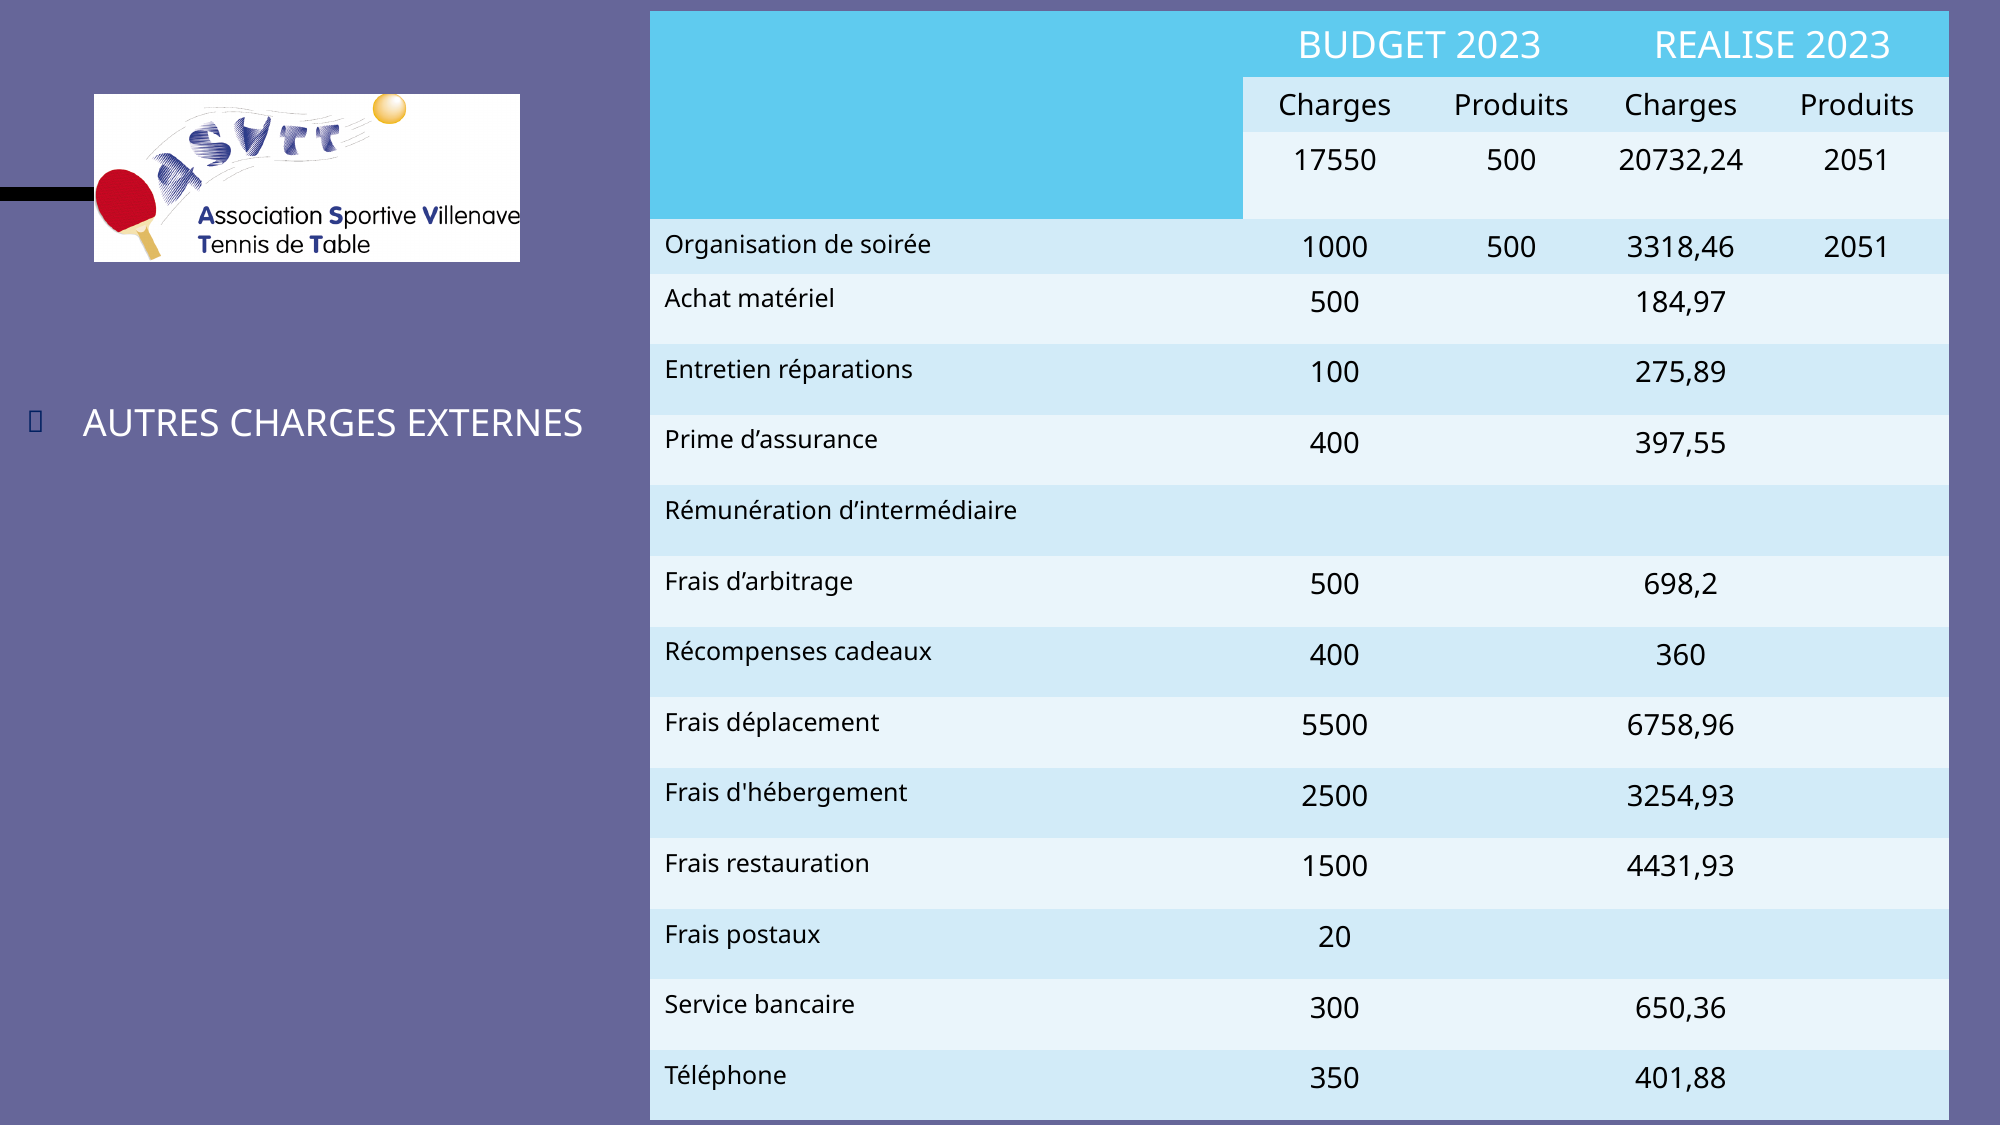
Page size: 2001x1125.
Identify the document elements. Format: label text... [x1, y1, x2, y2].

table_cell [1596, 485, 1766, 556]
table_cell 2500 [1243, 768, 1427, 838]
table_cell [1427, 274, 1596, 344]
table_cell 6758,96 [1596, 697, 1766, 768]
table_cell 100 [1243, 344, 1427, 415]
table_cell 275,89 [1596, 344, 1766, 415]
table_cell [1427, 485, 1596, 556]
table_cell 1500 [1243, 838, 1427, 909]
table_cell 3254,93 [1596, 768, 1766, 838]
table_cell [1766, 344, 1949, 415]
table_cell Produits [1766, 77, 1949, 132]
table_cell [1427, 697, 1596, 768]
table_cell 20 [1243, 909, 1427, 979]
table_cell 350 [1243, 1050, 1427, 1120]
table_cell Prime d’assurance [650, 415, 1243, 485]
table_cell Service bancaire [650, 979, 1243, 1050]
table_cell [1766, 838, 1949, 909]
table_cell [1427, 768, 1596, 838]
table_cell 698,2 [1596, 556, 1766, 627]
table_cell Frais restauration [650, 838, 1243, 909]
table_cell [1427, 1050, 1596, 1120]
table_cell [1766, 979, 1949, 1050]
table_cell [1243, 485, 1427, 556]
list AUTRES CHARGES EXTERNES [11, 377, 603, 473]
table_cell 650,36 [1596, 979, 1766, 1050]
table_cell Rémunération d’intermédiaire [650, 485, 1243, 556]
table_header [650, 11, 1243, 219]
table_cell 184,97 [1596, 274, 1766, 344]
table_cell Frais postaux [650, 909, 1243, 979]
table_cell [1766, 556, 1949, 627]
table_cell [1596, 909, 1766, 979]
table_cell 400 [1243, 415, 1427, 485]
table_cell 500 [1243, 274, 1427, 344]
table_cell [1766, 485, 1949, 556]
table_cell Charges [1243, 77, 1427, 132]
table_header BUDGET 2023 [1243, 11, 1596, 77]
table_cell 500 [1243, 556, 1427, 627]
table_cell [1427, 909, 1596, 979]
table_cell 400 [1243, 627, 1427, 697]
table_cell 20732,24 [1596, 132, 1766, 219]
table_cell [1766, 415, 1949, 485]
table_cell 360 [1596, 627, 1766, 697]
table_cell [1427, 979, 1596, 1050]
picture [94, 94, 520, 262]
table_cell Frais d’arbitrage [650, 556, 1243, 627]
table_cell [1427, 556, 1596, 627]
table_cell Charges [1596, 77, 1766, 132]
table_cell [1766, 697, 1949, 768]
table_cell 401,88 [1596, 1050, 1766, 1120]
table_cell Organisation de soirée [650, 219, 1243, 274]
table_cell Achat matériel [650, 274, 1243, 344]
table_header REALISE 2023 [1596, 11, 1949, 77]
table_cell 397,55 [1596, 415, 1766, 485]
table_cell 300 [1243, 979, 1427, 1050]
table_cell [1766, 1050, 1949, 1120]
table_cell [1766, 768, 1949, 838]
table_cell 5500 [1243, 697, 1427, 768]
table_cell 500 [1427, 219, 1596, 274]
table_cell Produits [1427, 77, 1596, 132]
table_cell [1766, 909, 1949, 979]
table_cell [1427, 415, 1596, 485]
table_cell [1427, 838, 1596, 909]
table_cell Téléphone [650, 1050, 1243, 1120]
table_cell 3318,46 [1596, 219, 1766, 274]
table_cell Entretien réparations [650, 344, 1243, 415]
table_cell 2051 [1766, 132, 1949, 219]
table_cell Récompenses cadeaux [650, 627, 1243, 697]
table_cell 2051 [1766, 219, 1949, 274]
table_cell [1766, 274, 1949, 344]
table_cell 500 [1427, 132, 1596, 219]
table_cell Frais déplacement [650, 697, 1243, 768]
table_cell [1766, 627, 1949, 697]
table_cell 4431,93 [1596, 838, 1766, 909]
table_cell [1427, 344, 1596, 415]
table_cell Frais d'hébergement [650, 768, 1243, 838]
table_cell 1000 [1243, 219, 1427, 274]
table_cell [1427, 627, 1596, 697]
table_cell 17550 [1243, 132, 1427, 219]
